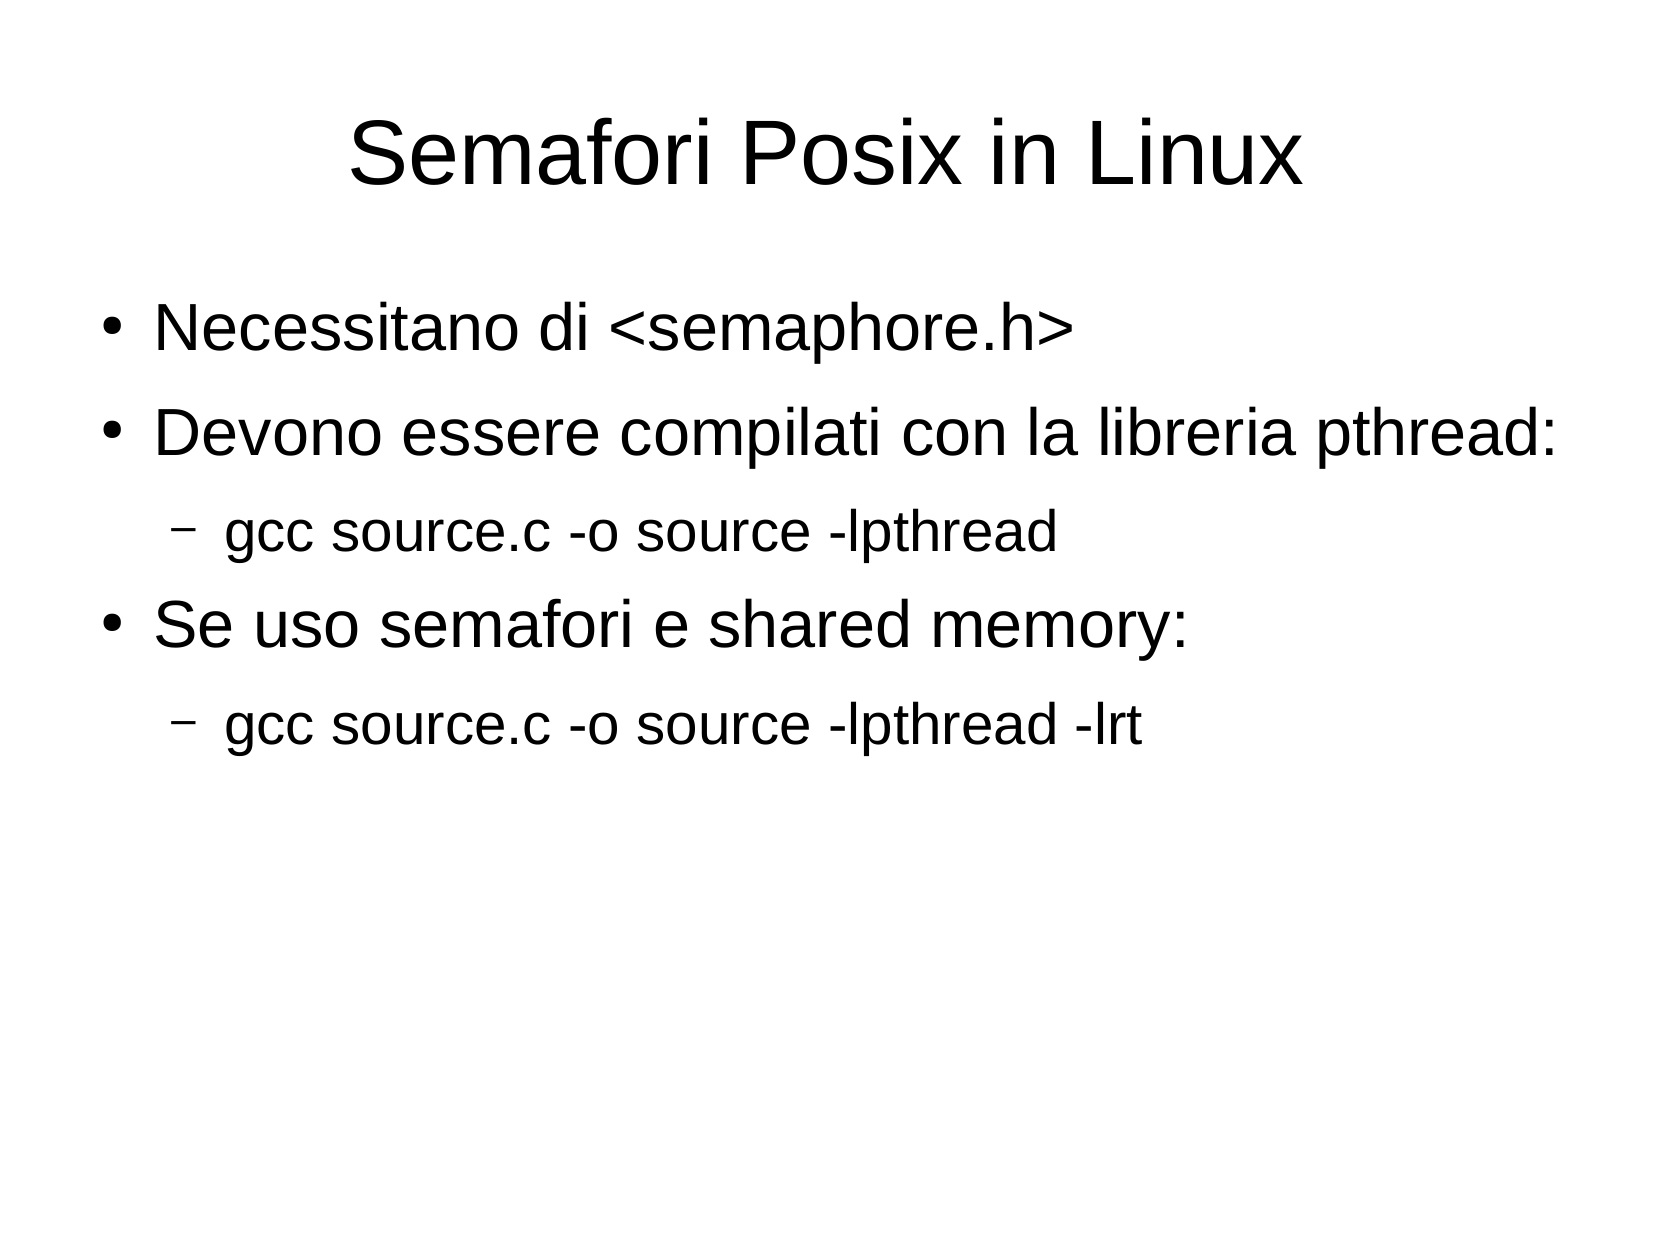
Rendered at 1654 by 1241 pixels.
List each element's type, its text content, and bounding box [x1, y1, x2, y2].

list Necessitano di <semaphore.h> Devono essere compilati con la libreria pthread: gcc source.c -o source -lpthread Se uso semafori e shared memory: gcc source.c -o source -lpthread -lrt [82, 290, 1571, 1010]
title Semafori Posix in Linux [82, 49, 1571, 257]
